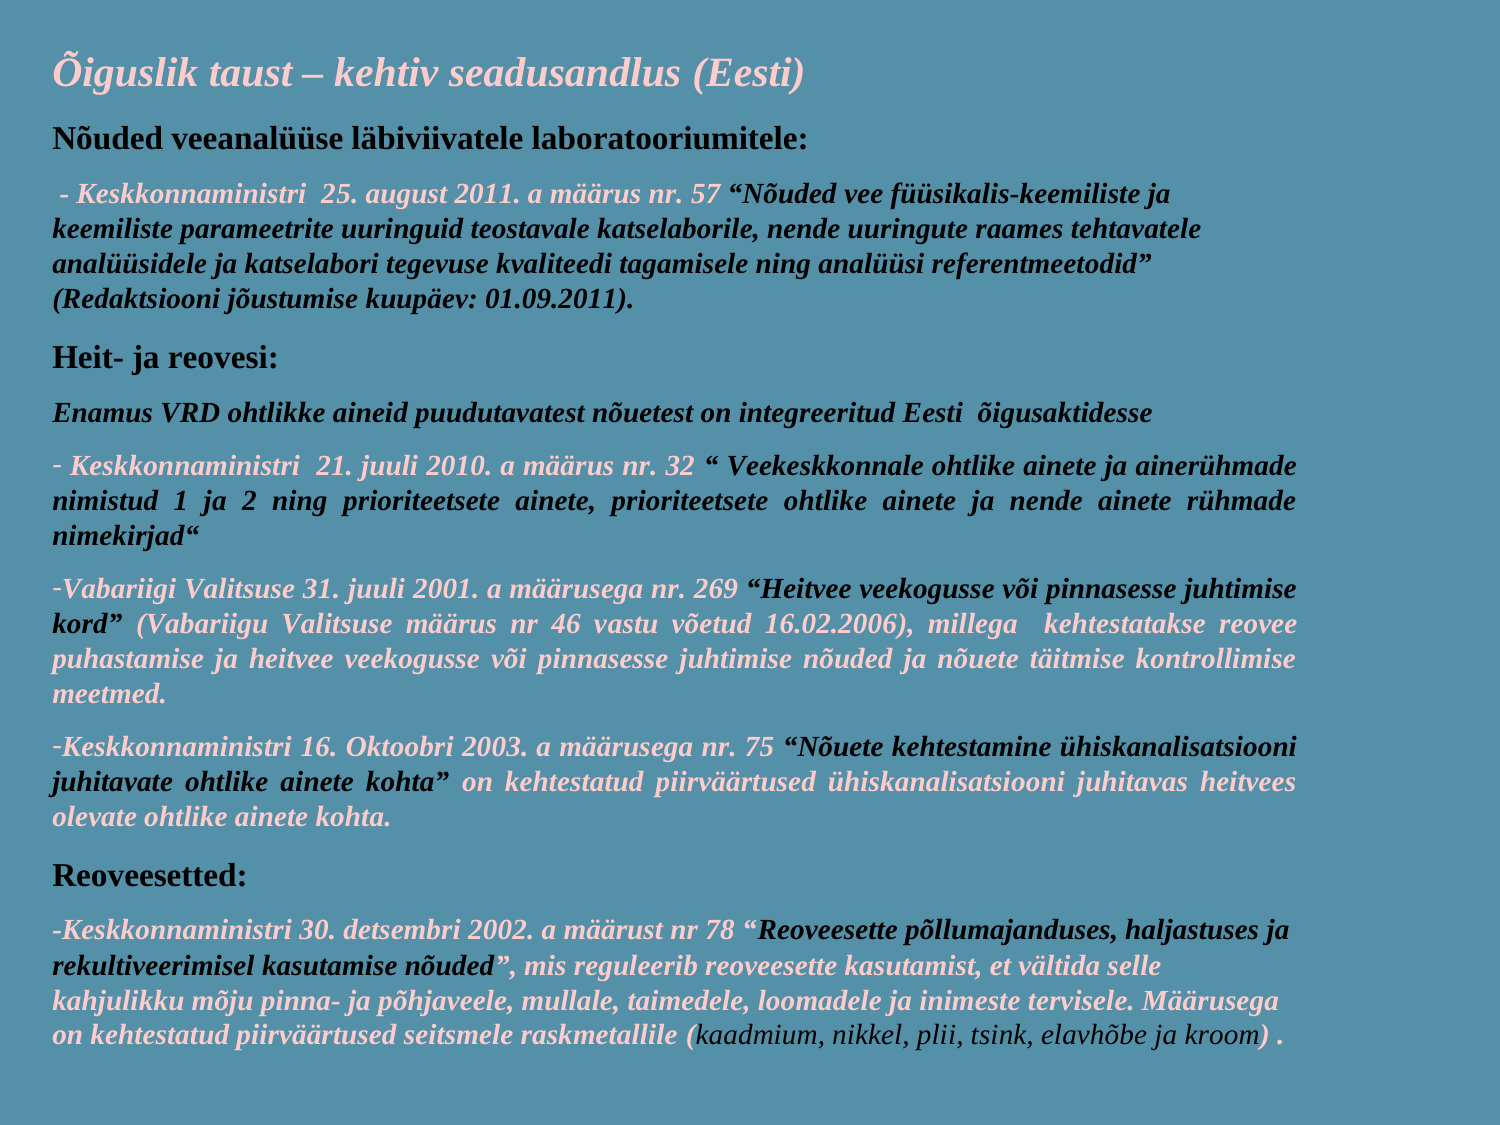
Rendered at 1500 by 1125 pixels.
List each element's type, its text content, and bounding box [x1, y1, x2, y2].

text_box Õiguslik taust – kehtiv seadusandlus (Eesti) Nõuded veeanalüüse läbiviivatele laboratooriumitele: - Keskkonnaministri 25. august 2011. a määrus nr. 57 “Nõuded vee füüsikalis-keemiliste ja keemiliste parameetrite uuringuid teostavale katselaborile, nende uuringute raames tehtavatele analüüsidele ja katselabori tegevuse kvaliteedi tagamisele ning analüüsi referentmeetodid” (Redaktsiooni jõustumise kuupäev: 01.09.2011). Heit- ja reovesi: Enamus VRD ohtlikke aineid puudutavatest nõuetest on integreeritud Eesti õigusaktidesse Keskkonnaministri 21. juuli 2010. a määrus nr. 32 “ Veekeskkonnale ohtlike ainete ja ainerühmade nimistud 1 ja 2 ning prioriteetsete ainete, prioriteetsete ohtlike ainete ja nende ainete rühmade nimekirjad“ Vabariigi Valitsuse 31. juuli 2001. a määrusega nr. 269 “Heitvee veekogusse või pinnasesse juhtimise kord” (Vabariigu Valitsuse määrus nr 46 vastu võetud 16.02.2006), millega kehtestatakse reovee puhastamise ja heitvee veekogusse või pinnasesse juhtimise nõuded ja nõuete täitmise kontrollimise meetmed. Keskkonnaministri 16. Oktoobri 2003. a määrusega nr. 75 “Nõuete kehtestamine ühiskanalisatsiooni juhitavate ohtlike ainete kohta” on kehtestatud piirväärtused ühiskanalisatsiooni juhitavas heitvees olevate ohtlike ainete kohta. Reoveesetted: -Keskkonnaministri 30. detsembri 2002. a määrust nr 78 “Reoveesette põllumajanduses, haljastuses ja rekultiveerimisel kasutamise nõuded”, mis reguleerib reoveesette kasutamist, et vältida selle kahjulikku mõju pinna- ja põhjaveele, mullale, taimedele, loomadele ja inimeste tervisele. Määrusega on kehtestatud piirväärtused seitsmele raskmetallile (kaadmium, nikkel, plii, tsink, elavhõbe ja kroom) . [37, 37, 1313, 1125]
